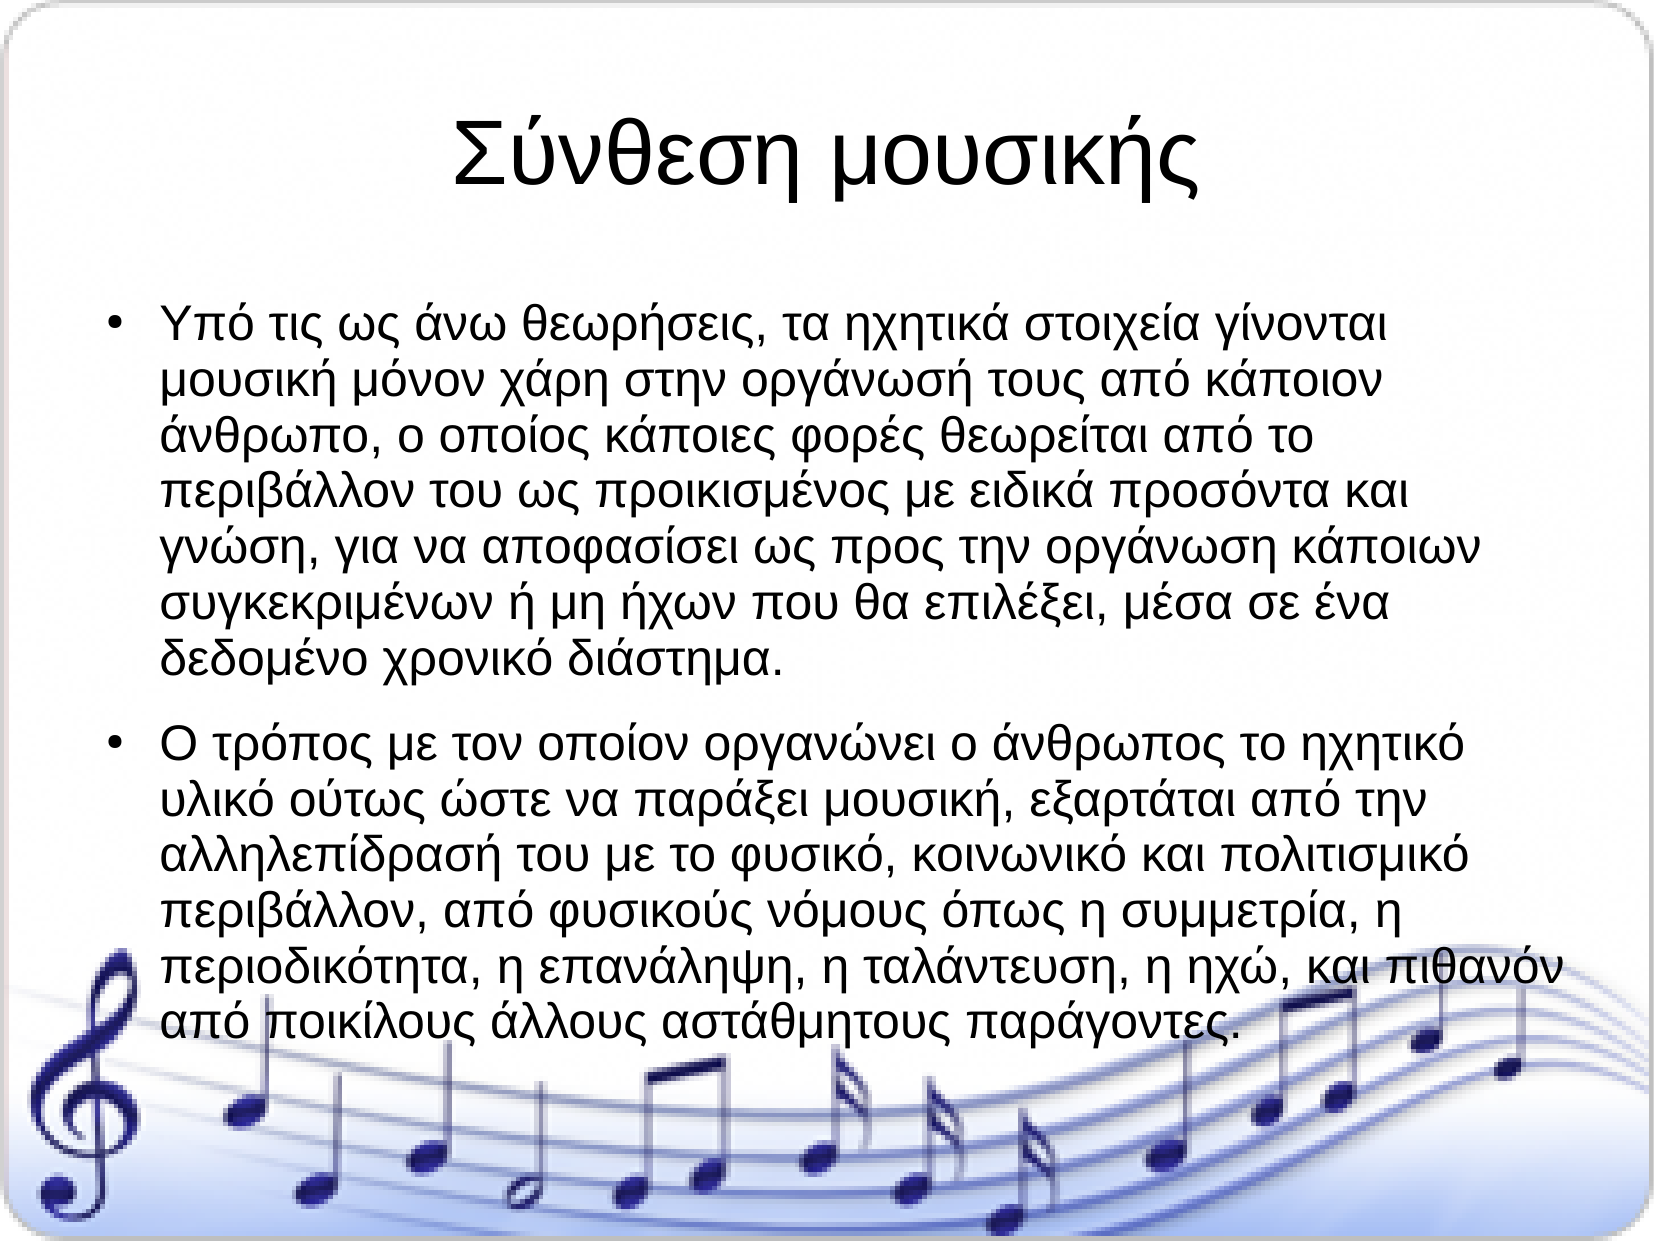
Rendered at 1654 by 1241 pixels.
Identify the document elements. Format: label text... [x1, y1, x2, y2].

list Υπό τις ως άνω θεωρήσεις, τα ηχητικά στοιχεία γίνονται μουσική μόνον χάρη στην οργάνωσή τους από κάποιον άνθρωπο, ο οποίος κάποιες φορές θεωρείται από το περιβάλλον του ως προικισμένος με ειδικά προσόντα και γνώση, για να αποφασίσει ως προς την οργάνωση κάποιων συγκεκριμένων ή μη ήχων που θα επιλέξει, μέσα σε ένα δεδομένο χρονικό διάστημα. Ο τρόπος με τον οποίον οργανώνει ο άνθρωπος το ηχητικό υλικό ούτως ώστε να παράξει μουσική, εξαρτάται από την αλληλεπίδρασή του με το φυσικό, κοινωνικό και πολιτισμικό περιβάλλον, από φυσικούς νόμους όπως η συμμετρία, η περιοδικότητα, η επανάληψη, η ταλάντευση, η ηχώ, και πιθανόν από ποικίλους άλλους αστάθμητους παράγοντες. [88, 295, 1577, 1114]
picture [0, 0, 1654, 1241]
title Σύνθεση μουσικής [82, 49, 1571, 257]
